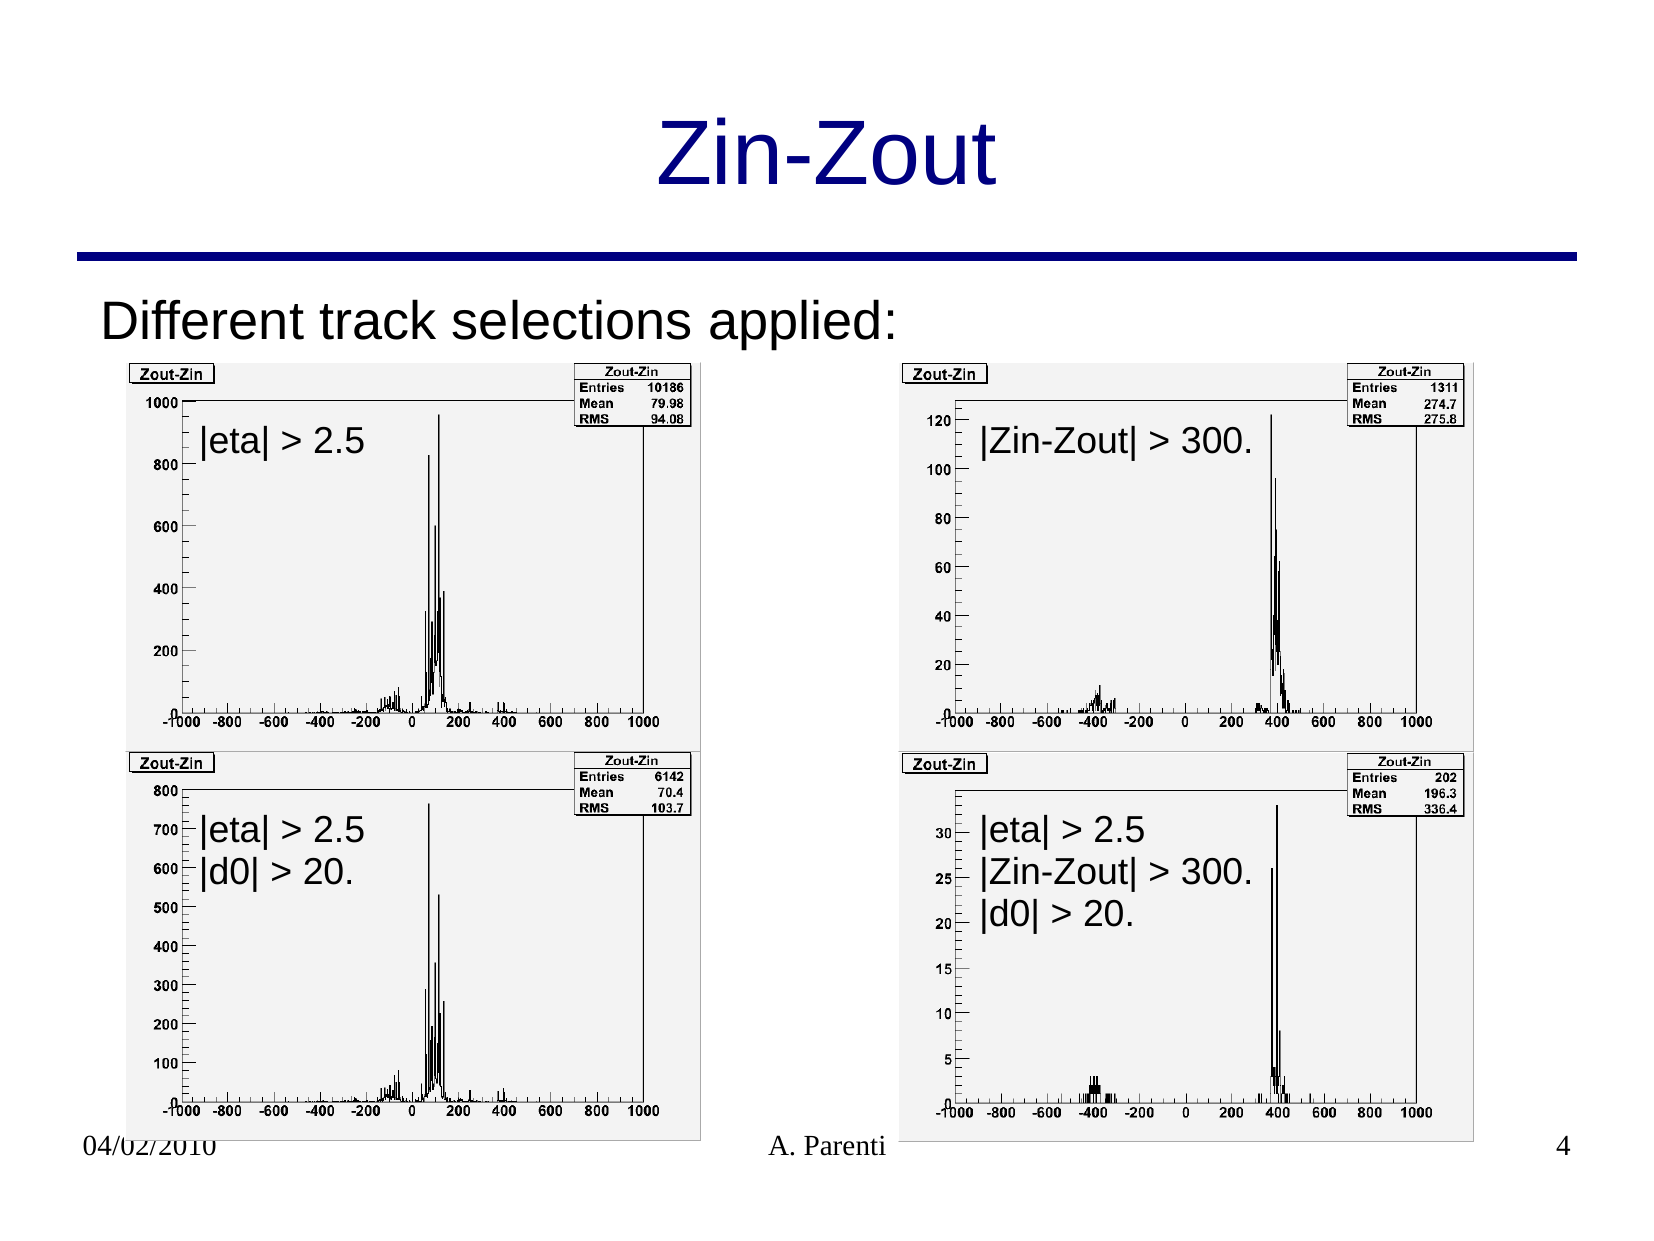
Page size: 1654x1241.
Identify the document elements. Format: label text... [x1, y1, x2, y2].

picture [897, 361, 1474, 1142]
text_box |eta| > 2.5 |d0| > 20. [184, 801, 381, 901]
title Zin-Zout [82, 49, 1571, 257]
text_box |eta| > 2.5 |Zin-Zout| > 300. |d0| > 20. [964, 801, 1270, 942]
picture [124, 361, 701, 1142]
list Different track selections applied: [82, 290, 1571, 1109]
text_box |Zin-Zout| > 300. [964, 412, 1270, 470]
text_box |eta| > 2.5 [184, 412, 381, 470]
